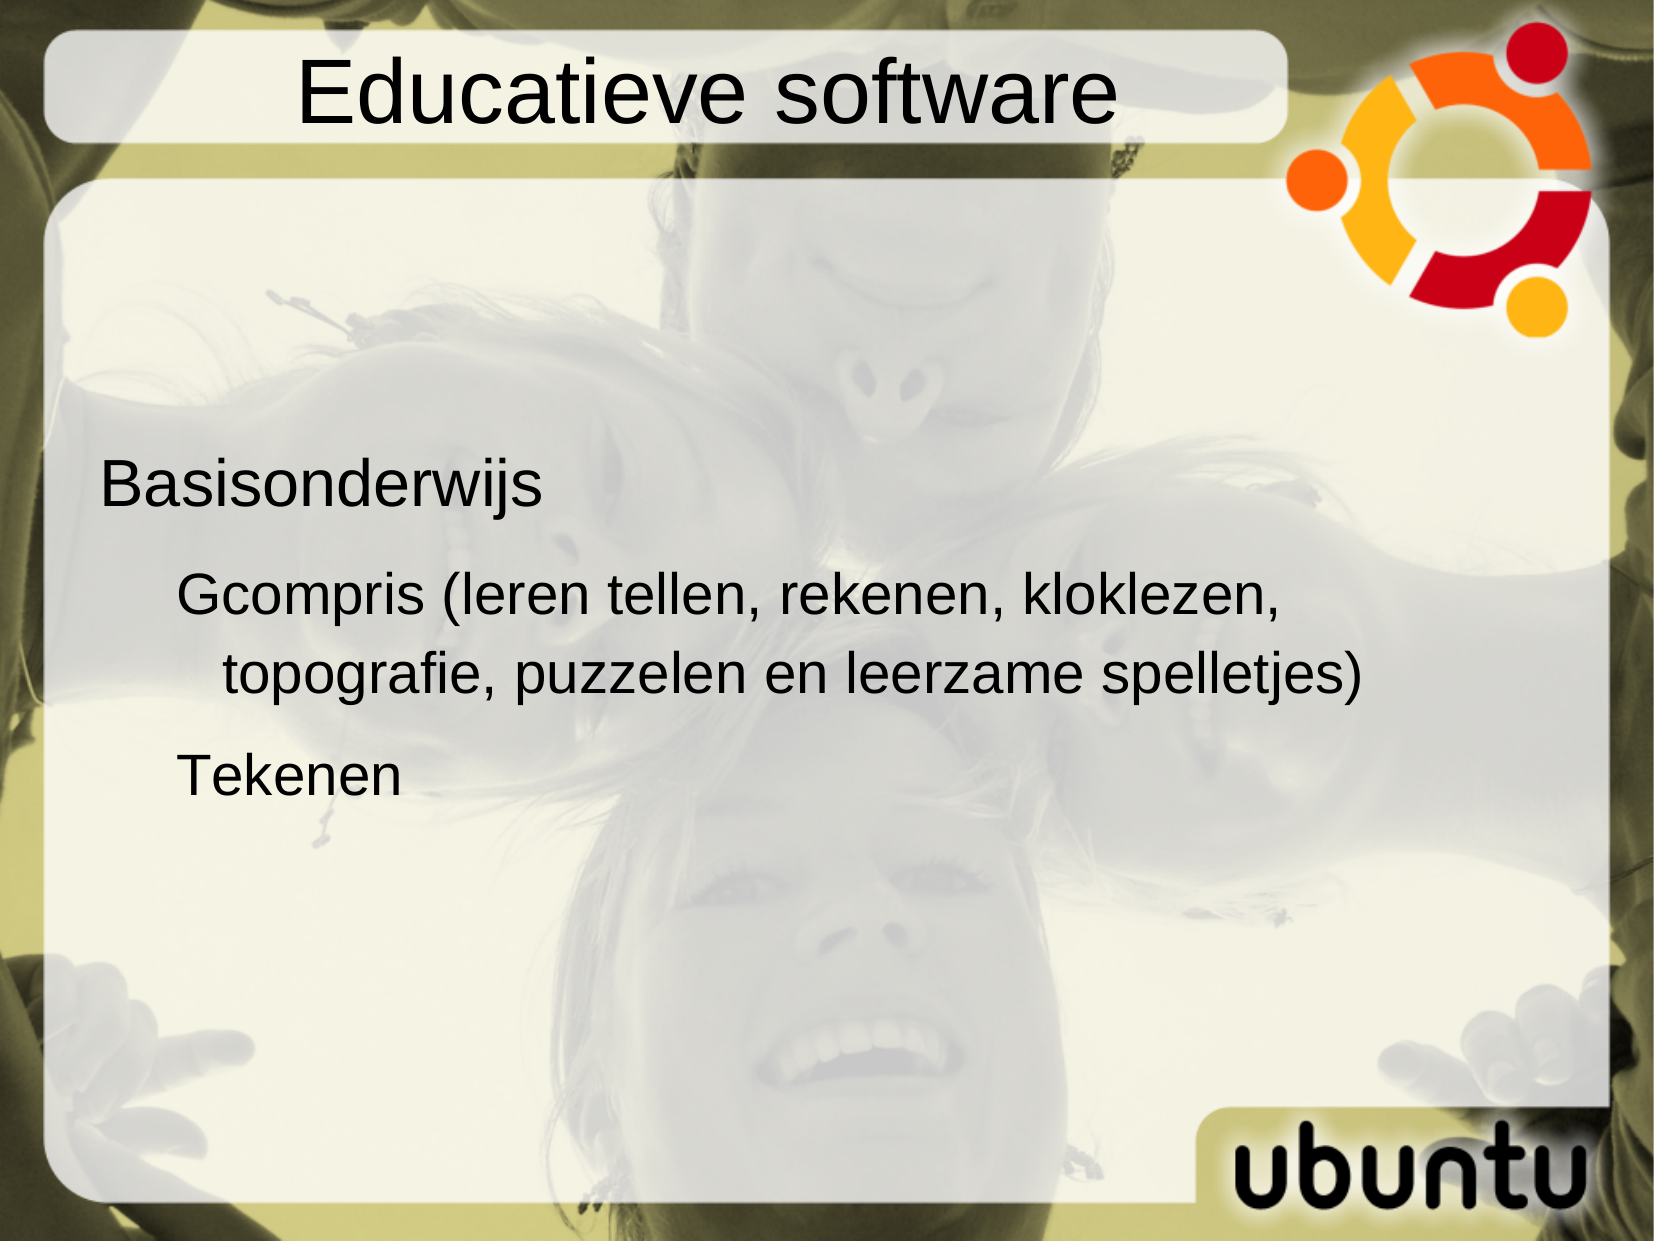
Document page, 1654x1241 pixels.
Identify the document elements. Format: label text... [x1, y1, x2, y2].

title Educatieve software [147, 17, 1270, 148]
picture [0, 0, 1654, 1241]
list Basisonderwijs Gcompris (leren tellen, rekenen, kloklezen, topografie, puzzelen en leerzame spelletjes)‏ Tekenen [82, 442, 1571, 1110]
